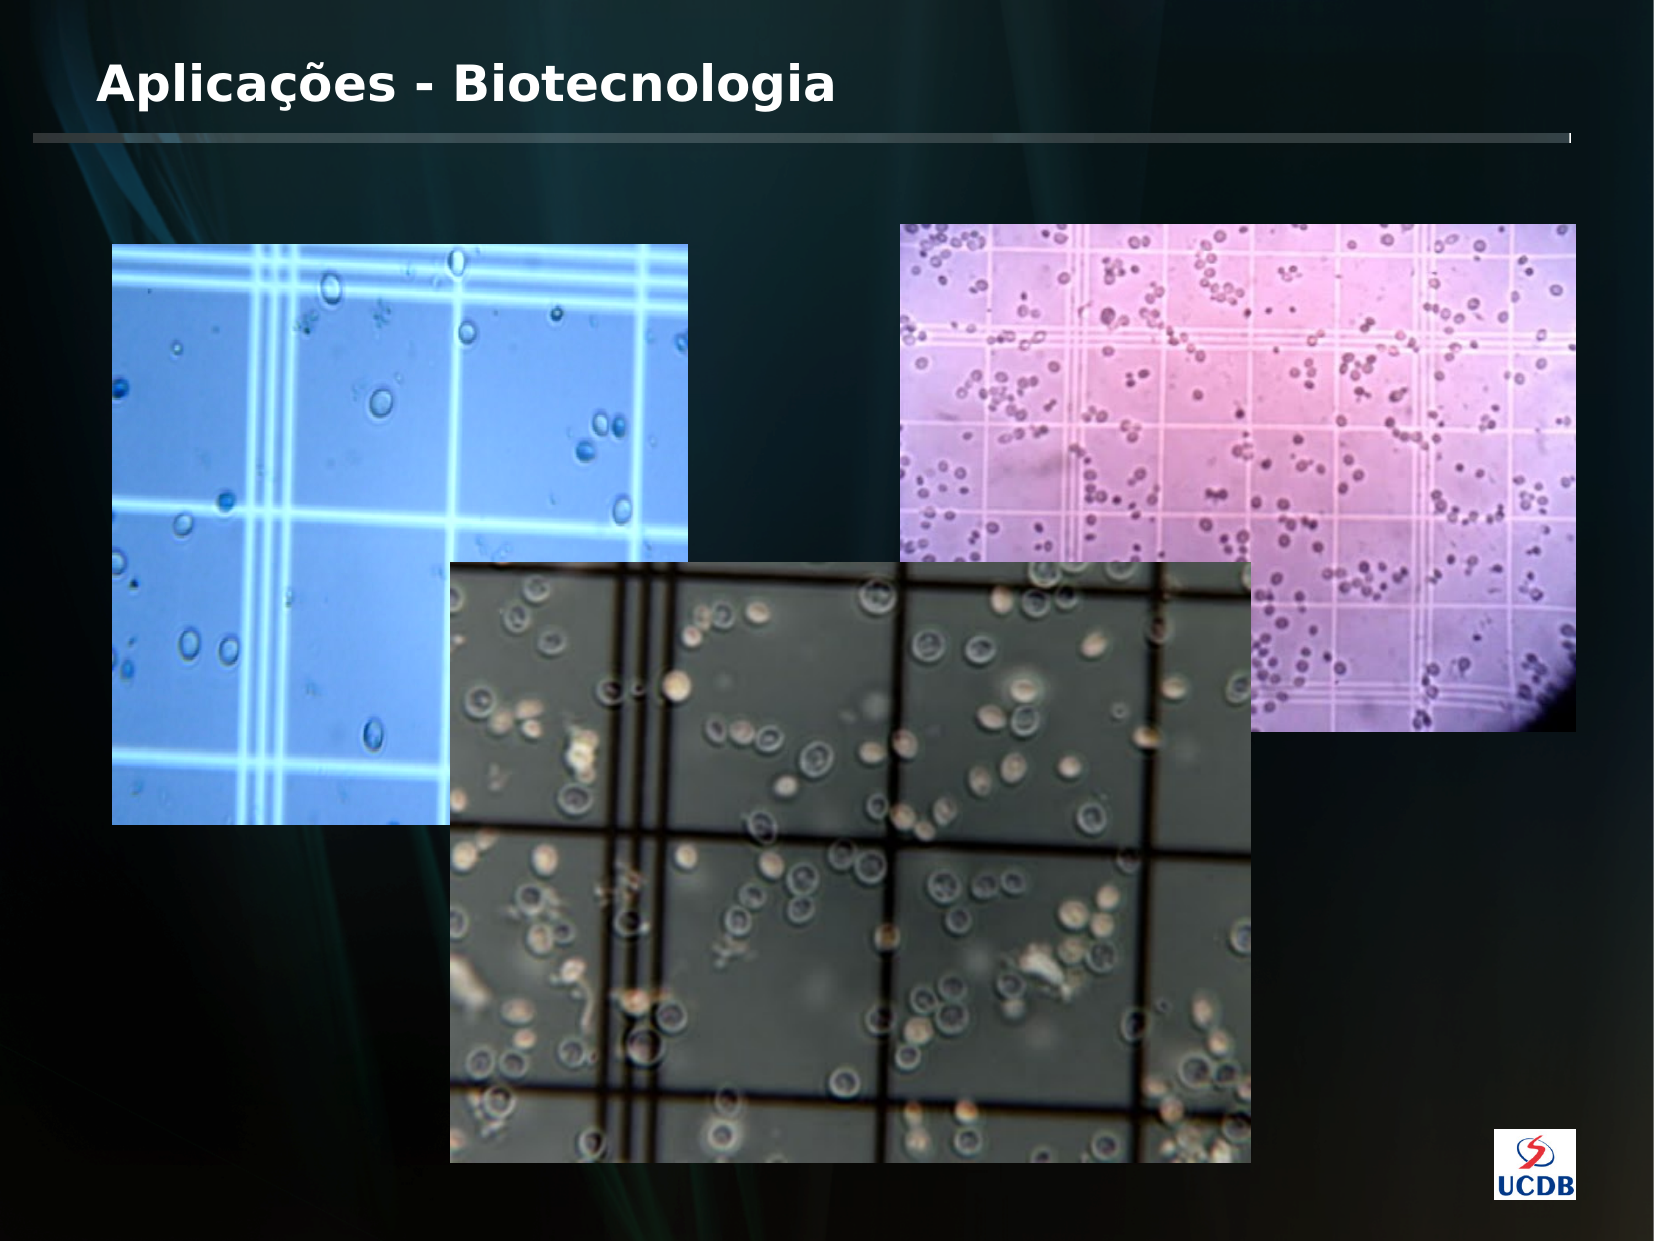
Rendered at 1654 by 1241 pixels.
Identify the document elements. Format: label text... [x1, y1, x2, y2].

text_box Aplicações - Biotecnologia [82, 45, 1536, 119]
picture [0, 0, 1654, 1241]
